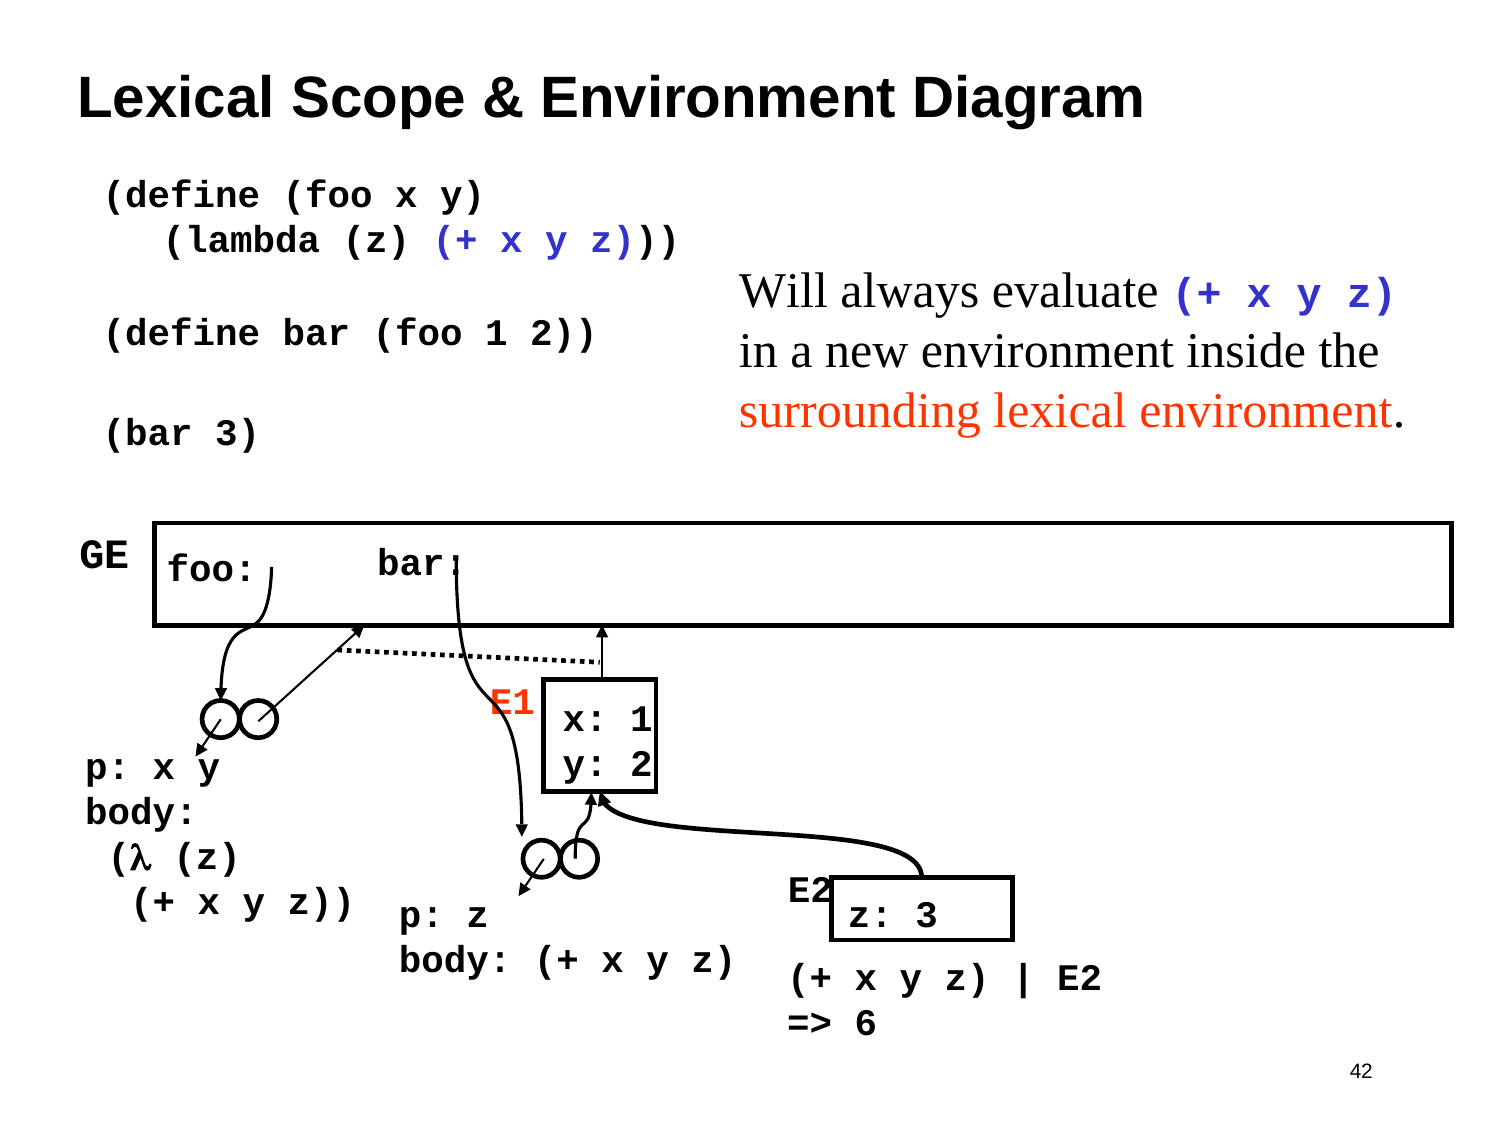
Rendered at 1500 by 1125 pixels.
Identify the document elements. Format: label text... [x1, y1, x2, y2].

text_box bar: [362, 530, 483, 591]
text_box p: x y body: ( (z) (+ x y z)) [70, 734, 371, 931]
text_box (+ x y z) | E2 => 6 [772, 945, 1118, 1051]
text_box Will always evaluate (+ x y z) in a new environment inside the surrounding lexical environment. [724, 249, 1421, 446]
text_box E1 [475, 669, 550, 731]
text_box p: z body: (+ x y z) [384, 882, 752, 989]
text_box Lexical Scope & Environment Diagram [62, 24, 1338, 163]
text_box (bar 3) [87, 399, 725, 488]
text_box x: 1 y: 2 [658, 686, 668, 792]
text_box <number> [1025, 1049, 1388, 1101]
text_box GE [64, 519, 145, 586]
text_box E1 [475, 686, 508, 731]
text_box foo: [151, 536, 272, 598]
text_box x: 1 y: 2 [547, 686, 654, 789]
text_box E1 [546, 682, 550, 731]
text_box z: 3 [834, 882, 953, 938]
text_box (define bar (foo 1 2)) [87, 299, 724, 388]
text_box (define (foo x y) (lambda (z) (+ x y z))) [87, 162, 713, 276]
text_box E2 [773, 857, 848, 918]
